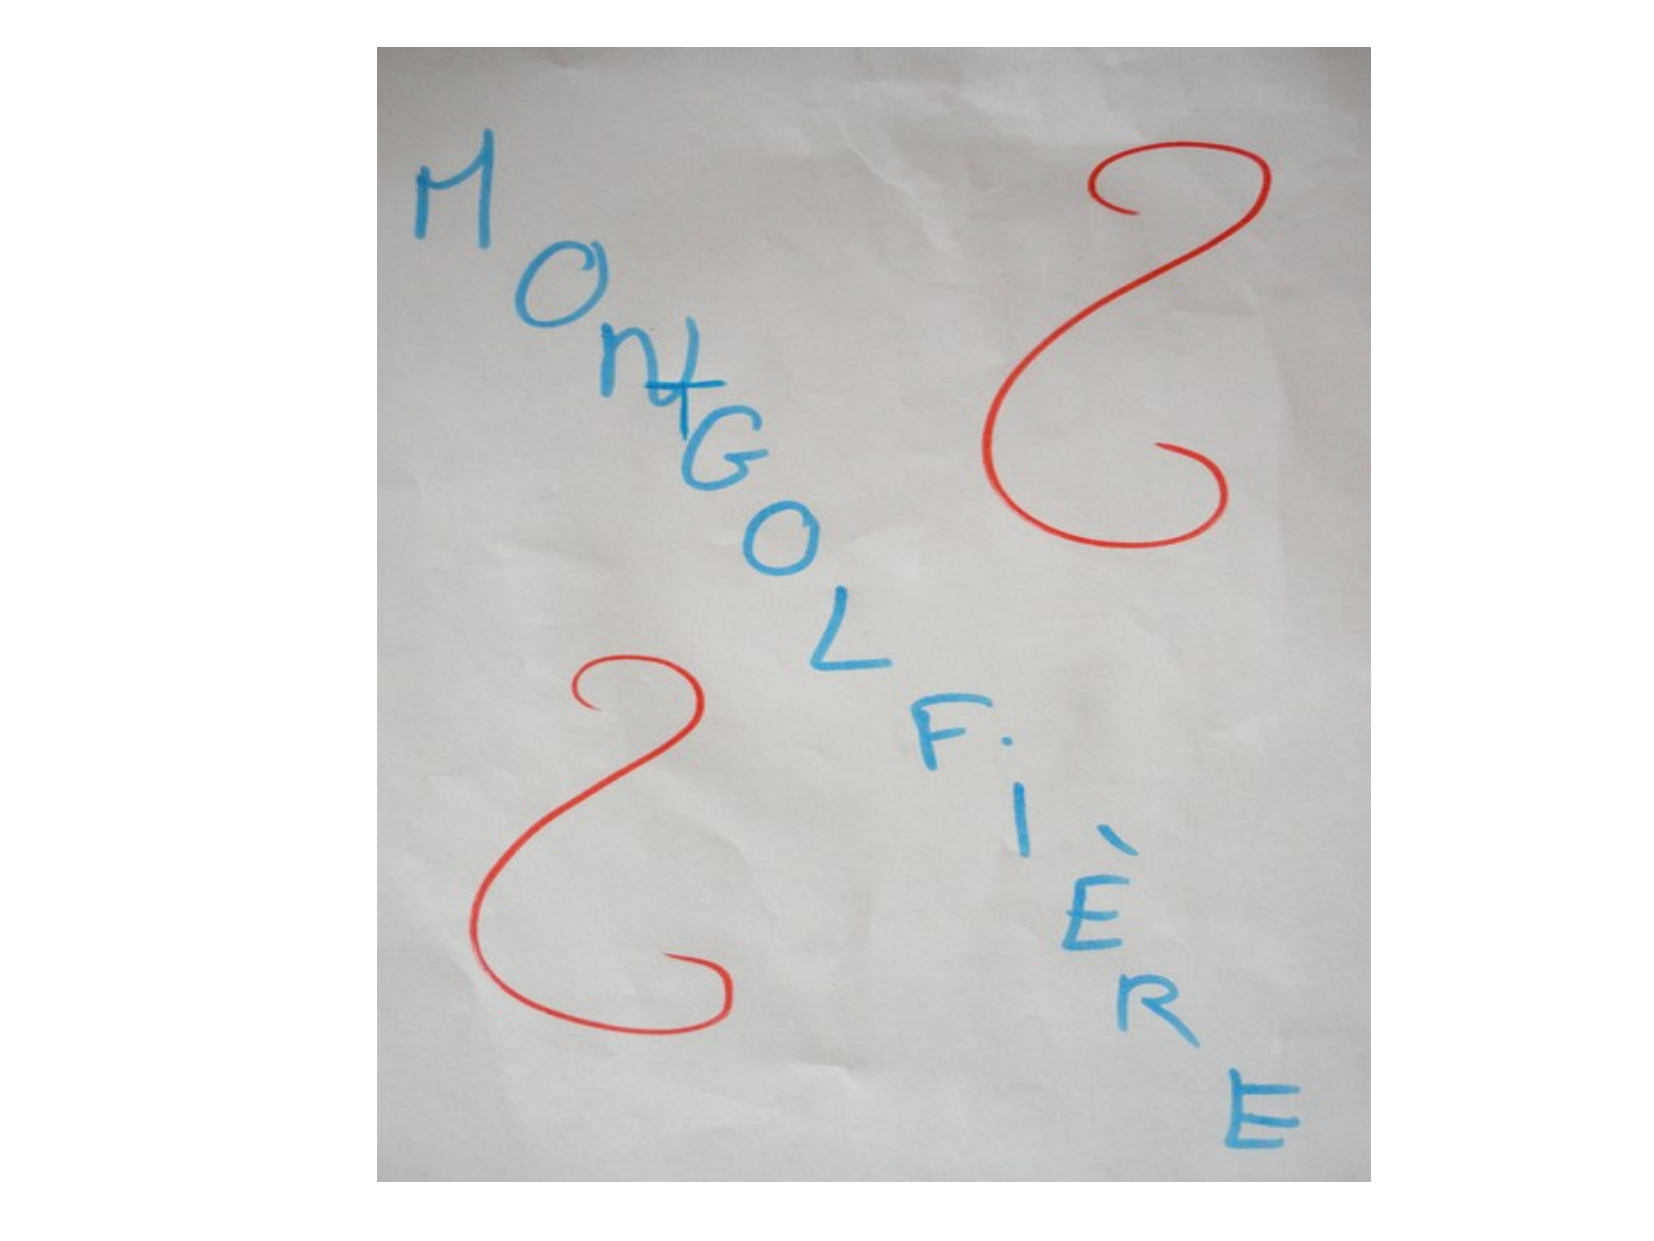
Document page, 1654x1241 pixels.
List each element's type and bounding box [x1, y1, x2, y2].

picture [377, 47, 1371, 1182]
